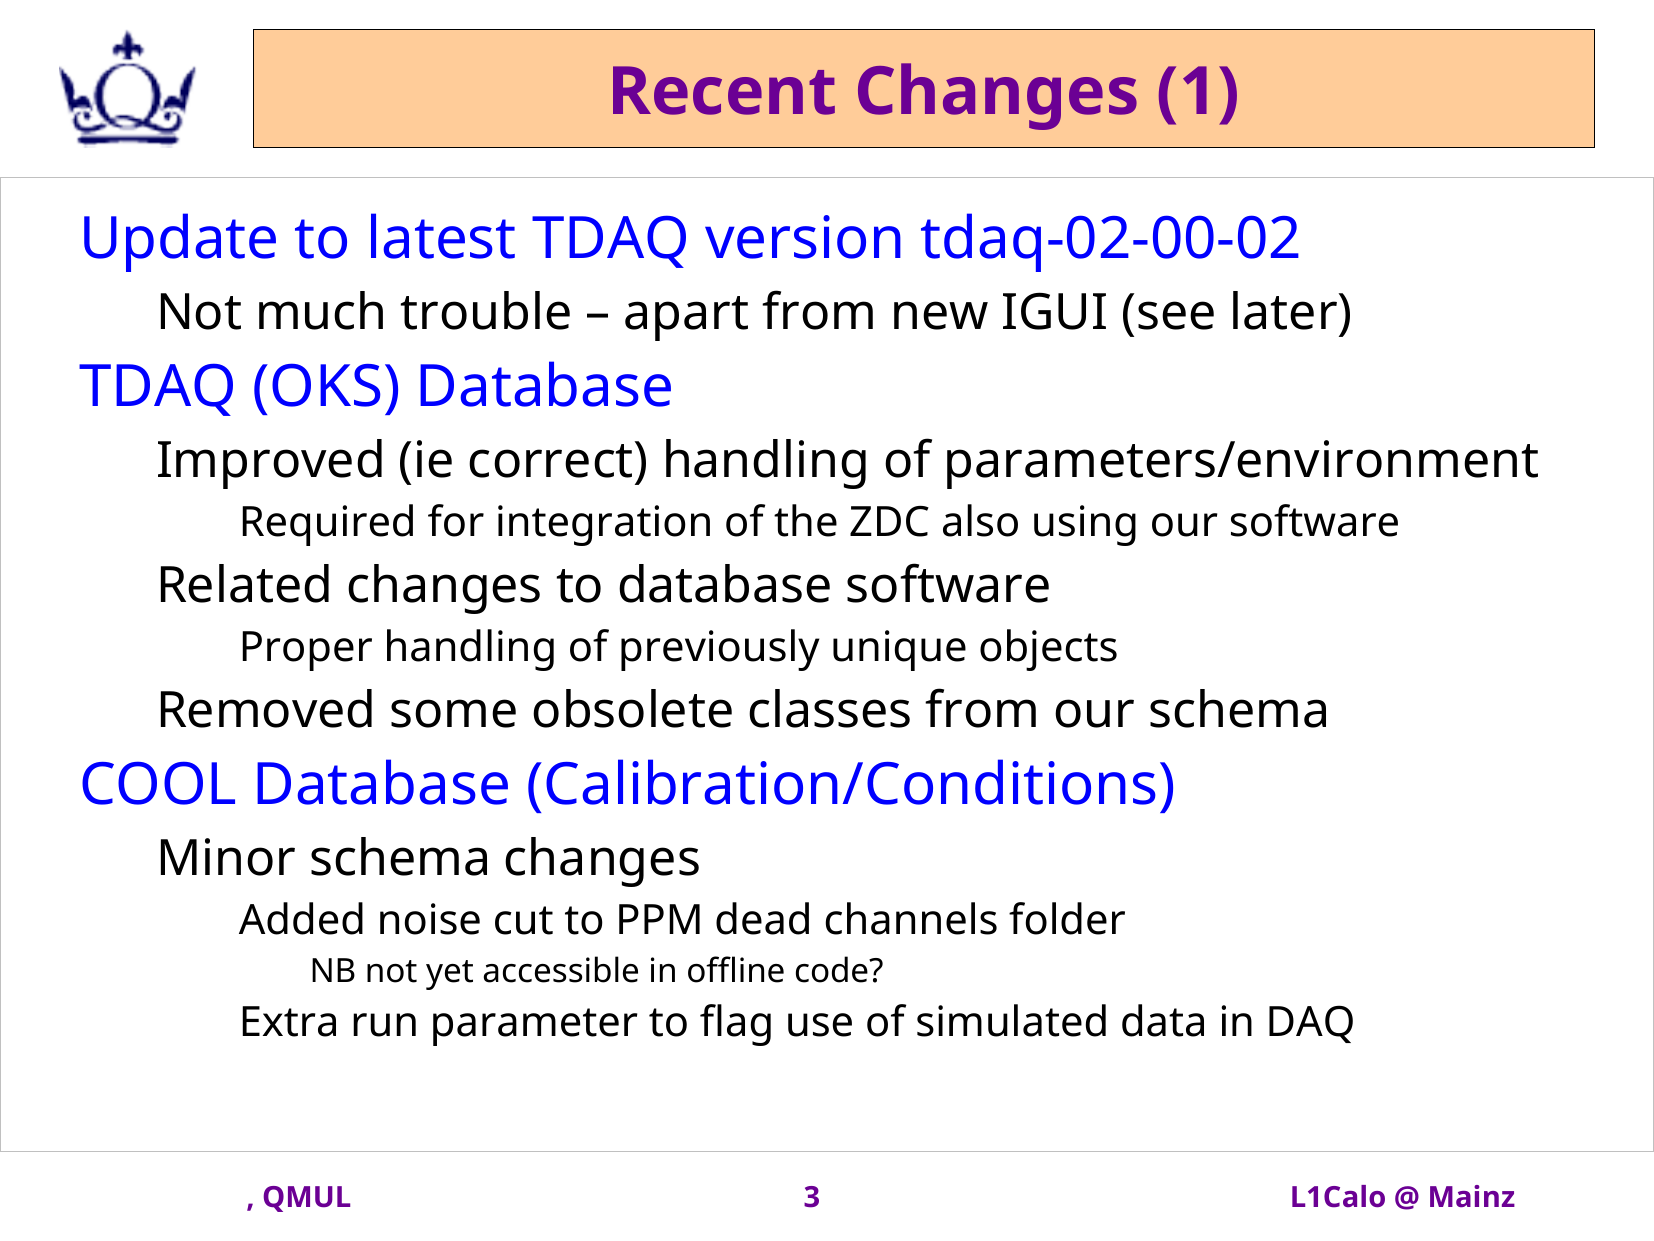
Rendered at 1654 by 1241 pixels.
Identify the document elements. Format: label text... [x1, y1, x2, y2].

picture [59, 29, 200, 148]
list Update to latest TDAQ version tdaq-02-00-02 Not much trouble – apart from new IGUI (see later) TDAQ (OKS) Database Improved (ie correct) handling of parameters/environment Required for integration of the ZDC also using our software Related changes to database software Proper handling of previously unique objects Removed some obsolete classes from our schema COOL Database (Calibration/Conditions) Minor schema changes Added noise cut to PPM dead channels folder NB not yet accessible in offline code? Extra run parameter to flag use of simulated data in DAQ [61, 196, 1605, 1117]
title Recent Changes (1) [253, 29, 1595, 148]
